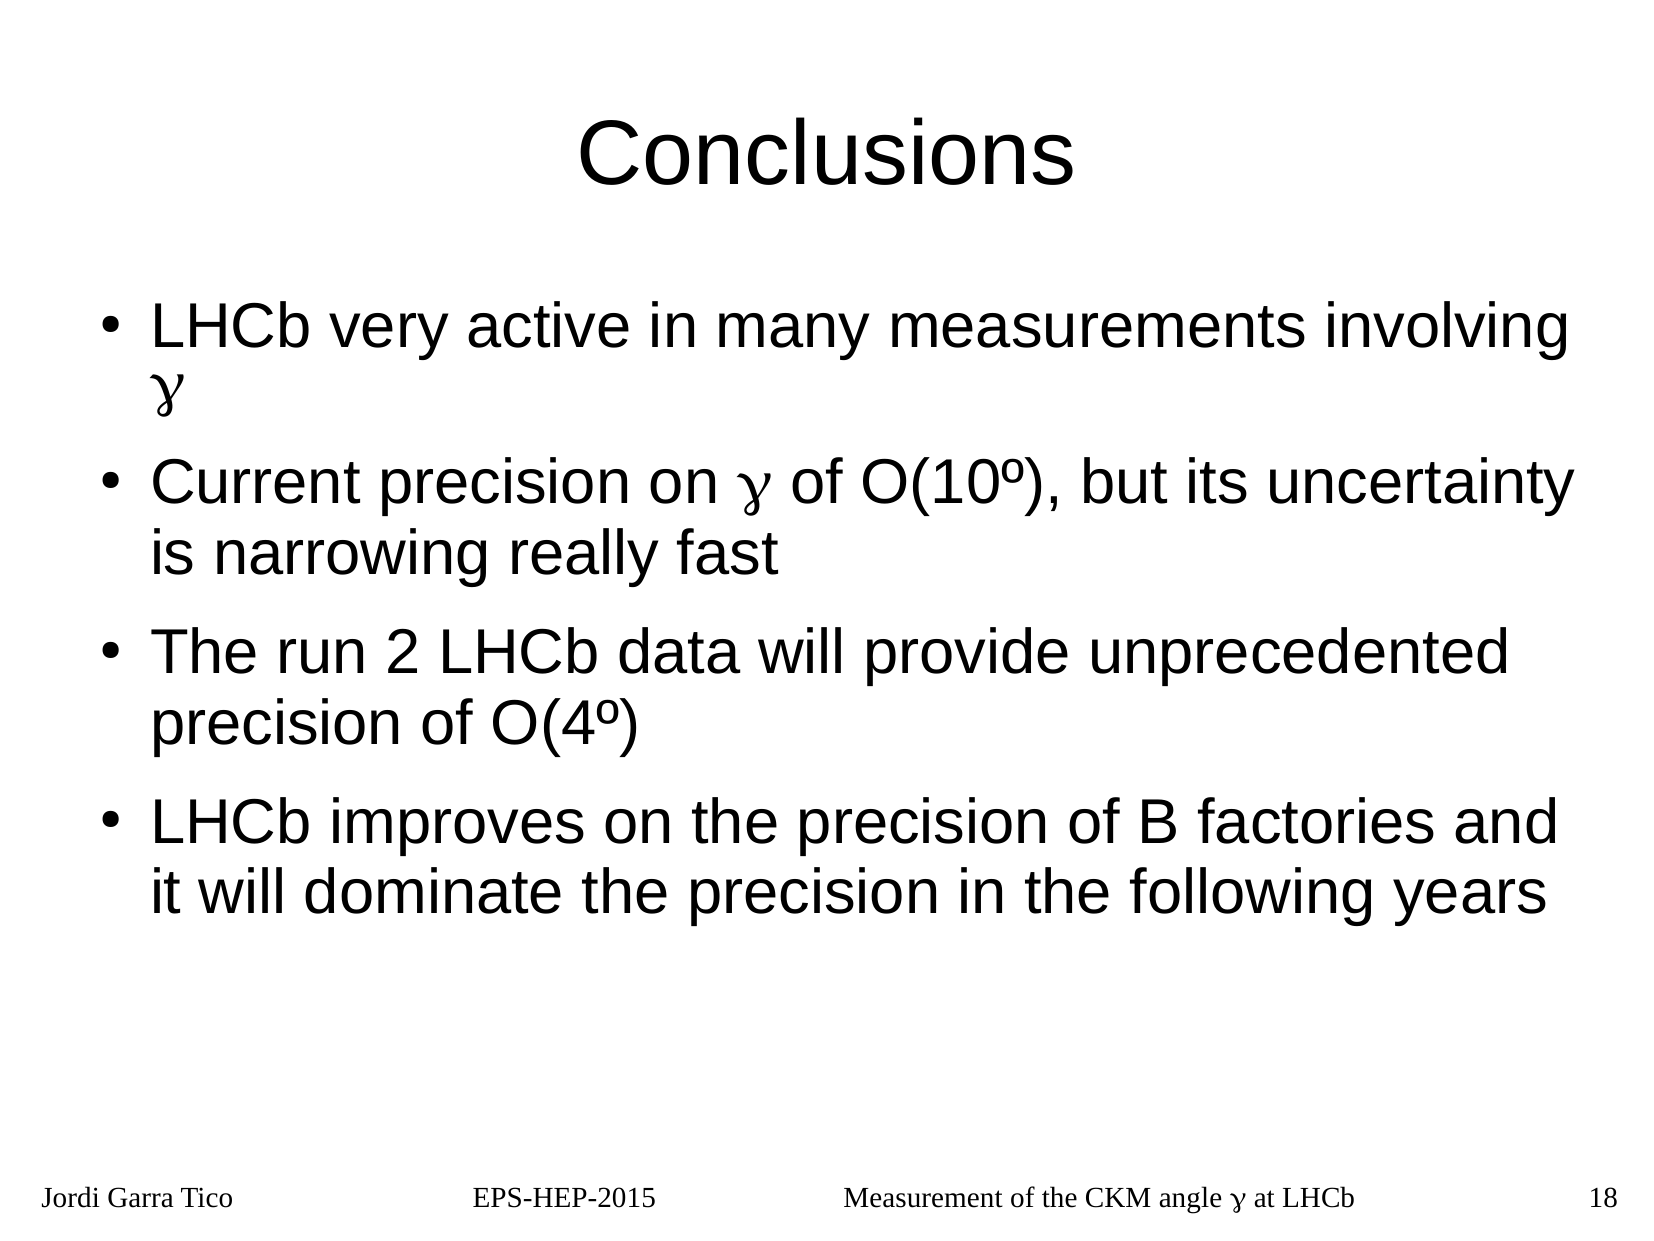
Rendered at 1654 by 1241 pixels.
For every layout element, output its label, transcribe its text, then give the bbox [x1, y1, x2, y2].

title Conclusions [82, 49, 1571, 257]
list LHCb very active in many measurements involving g Current precision on g of O(10º), but its uncertainty is narrowing really fast The run 2 LHCb data will provide unprecedented precision of O(4º) LHCb improves on the precision of B factories and it will dominate the precision in the following years [82, 290, 1583, 1010]
